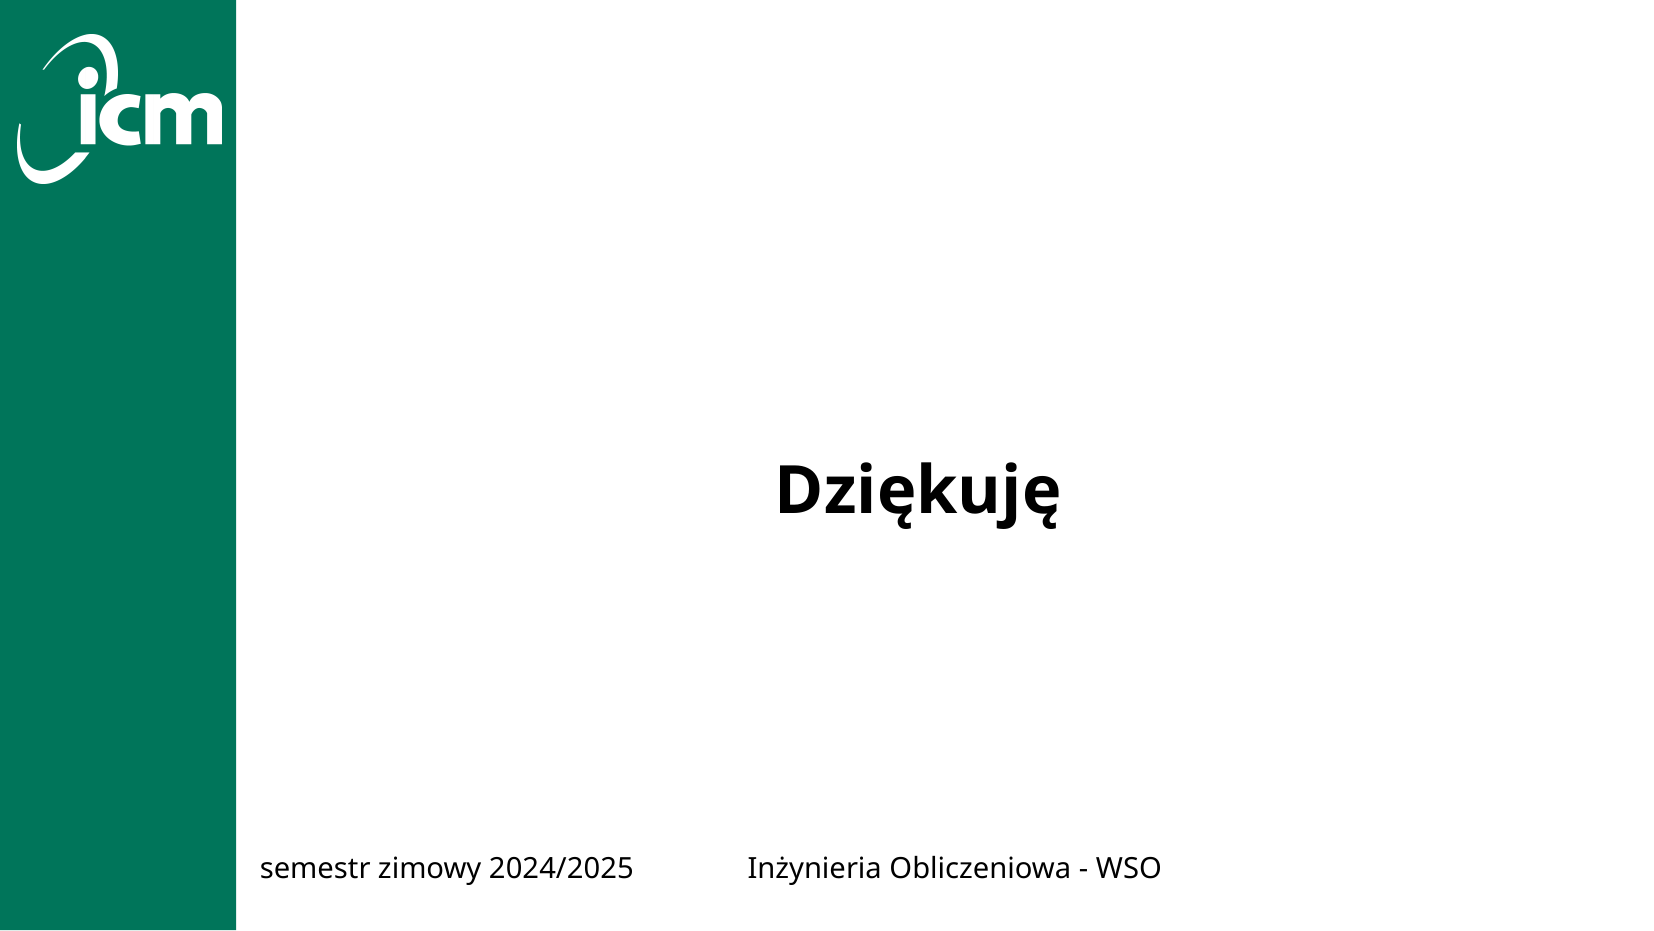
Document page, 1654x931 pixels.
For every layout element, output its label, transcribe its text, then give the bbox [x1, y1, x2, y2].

subtitle Dziękuję [265, 217, 1571, 758]
picture [17, 34, 222, 184]
